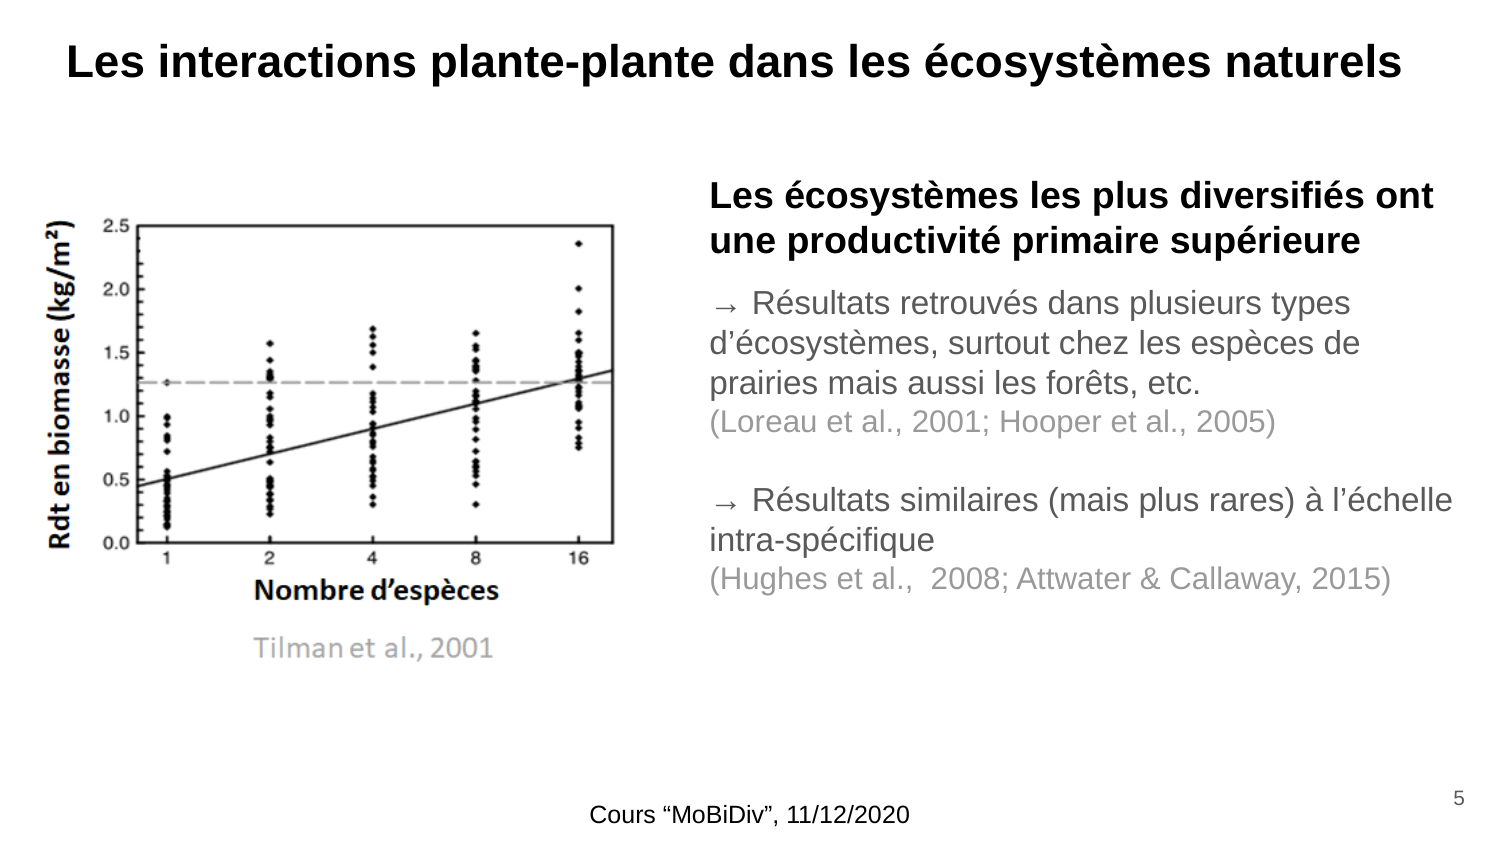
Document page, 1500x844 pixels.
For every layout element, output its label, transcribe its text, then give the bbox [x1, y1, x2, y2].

list [680, 128, 1480, 844]
list Les écosystèmes les plus diversifiés ont une productivité primaire supérieure → Résultats retrouvés dans plusieurs types d’écosystèmes, surtout chez les espèces de prairies mais aussi les forêts, etc. (Loreau et al., 2001; Hooper et al., 2005) → Résultats similaires (mais plus rares) à l’échelle intra-spécifique (Hughes et al., 2008; Attwater & Callaway, 2015) [694, 155, 1494, 799]
title Les interactions plante-plante dans les écosystèmes naturels [51, 16, 1480, 102]
slide_number <number> [1389, 764, 1480, 830]
picture [29, 200, 681, 686]
